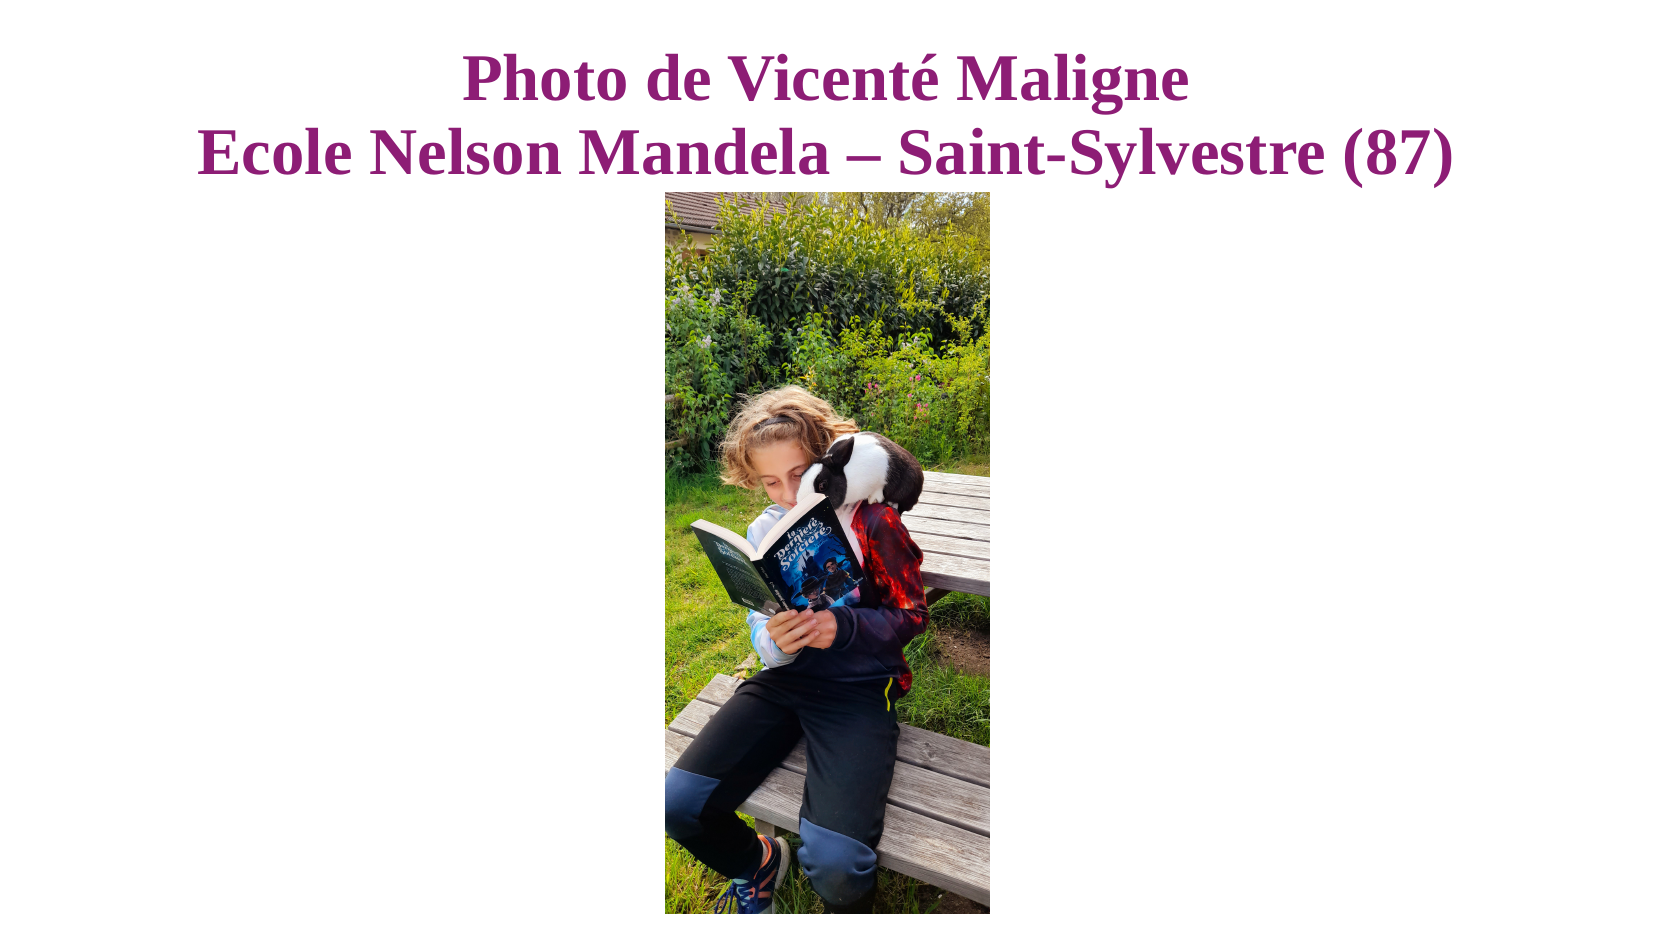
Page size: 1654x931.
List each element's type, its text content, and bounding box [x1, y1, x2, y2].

picture [665, 192, 991, 914]
title Photo de Vicenté Maligne Ecole Nelson Mandela – Saint-Sylvestre (87) [82, 37, 1571, 193]
